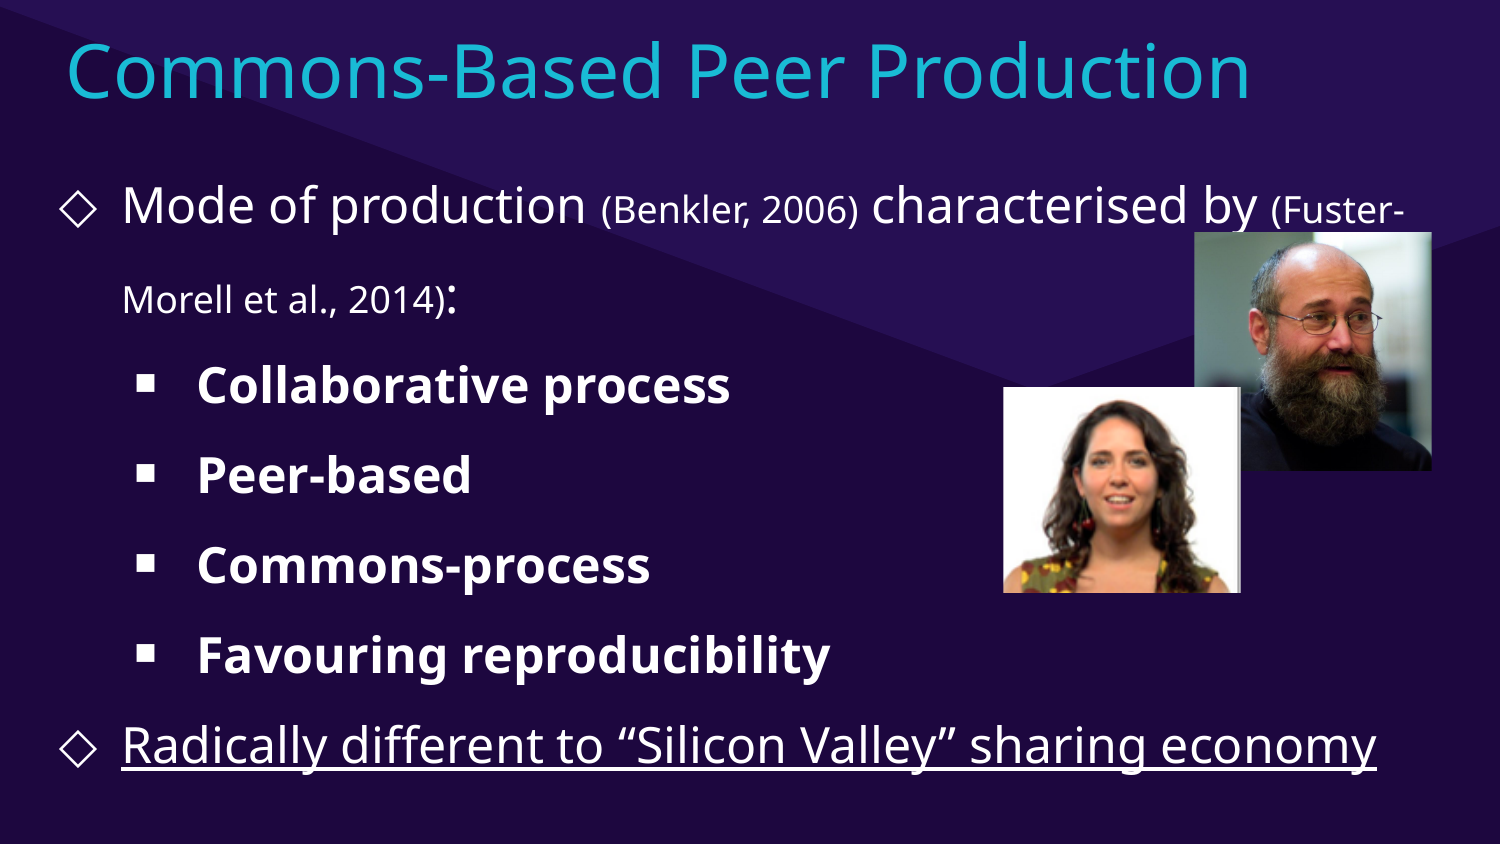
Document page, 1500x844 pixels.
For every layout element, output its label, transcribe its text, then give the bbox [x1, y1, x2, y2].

list Mode of production (Benkler, 2006) characterised by (Fuster-Morell et al., 2014): Collaborative process Peer-based Commons-process Favouring reproducibility Radically different to “Silicon Valley” sharing economy [31, 128, 1484, 777]
title Commons-Based Peer Production [50, 22, 1472, 128]
picture [1003, 232, 1432, 593]
